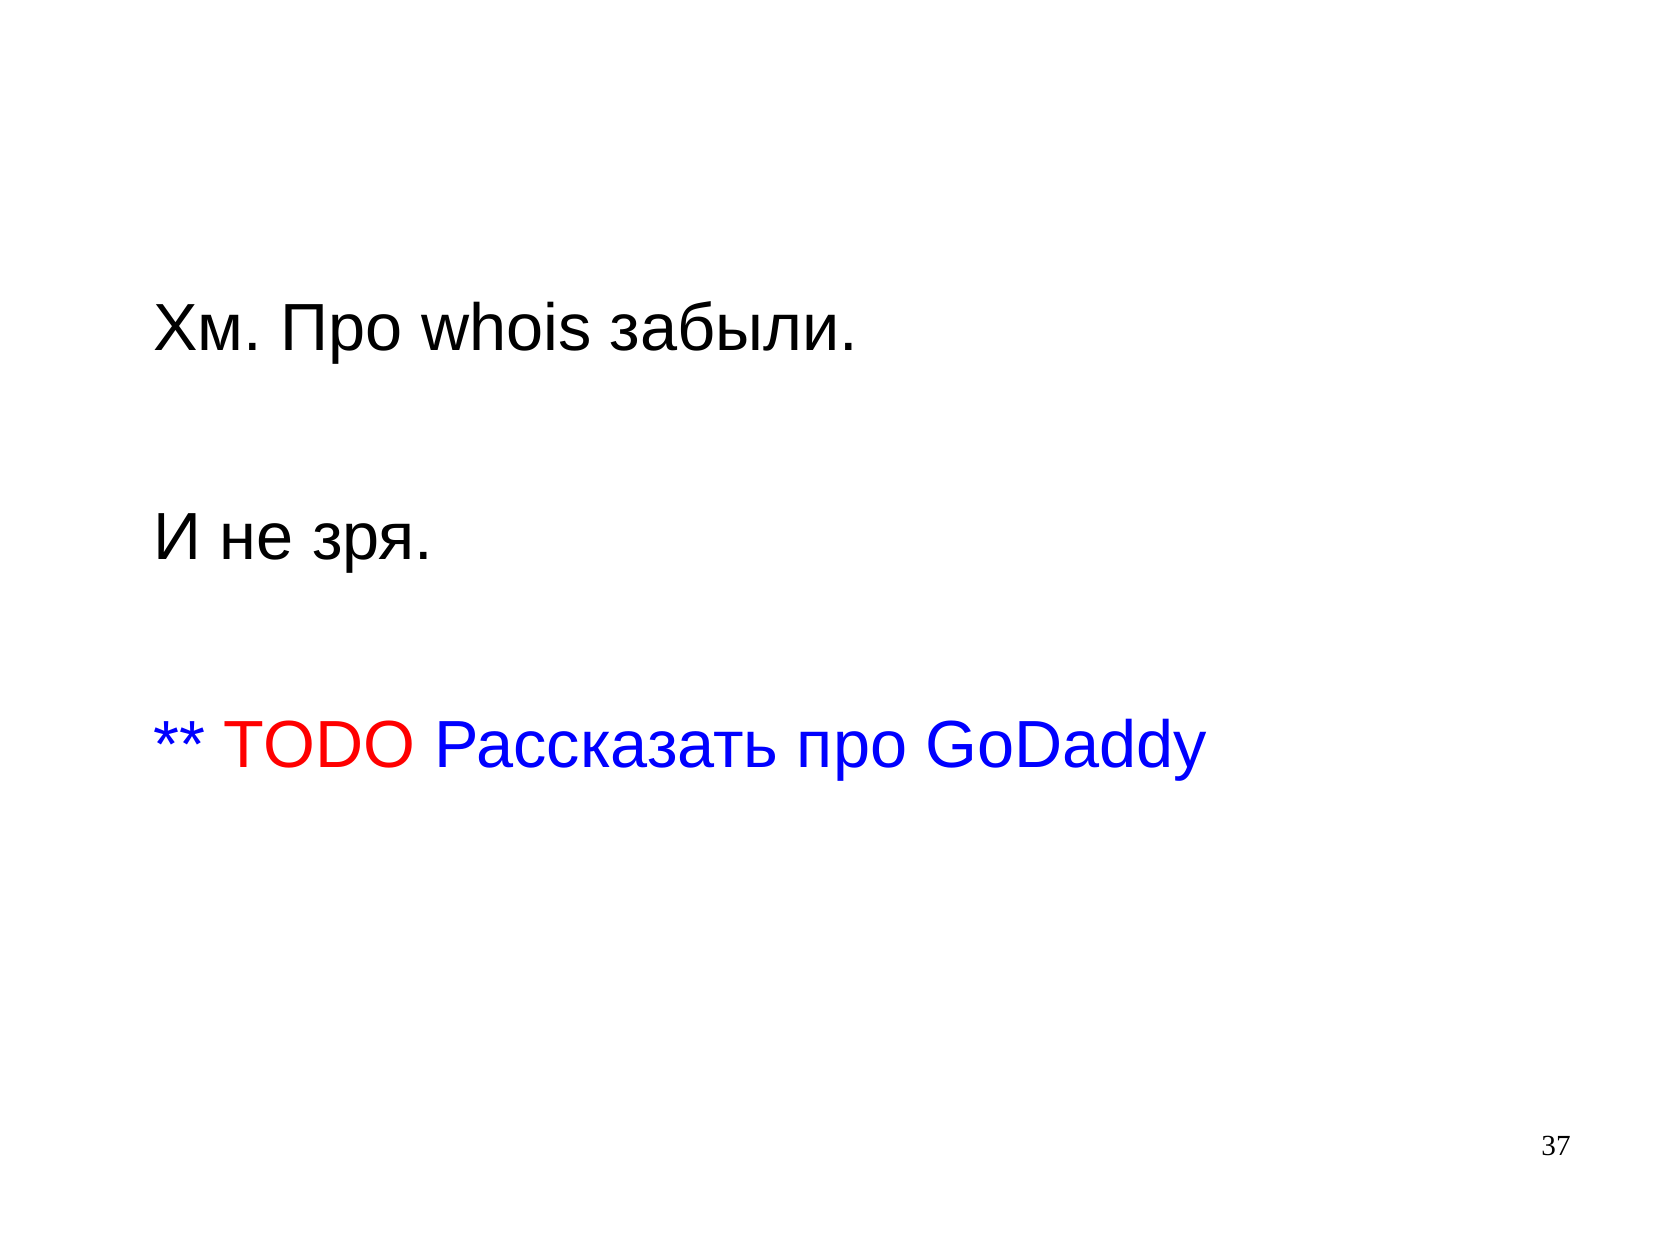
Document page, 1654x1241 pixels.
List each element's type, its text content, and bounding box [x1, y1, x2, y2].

list Хм. Про whois забыли. И не зря. ** TODO Рассказать про GoDaddy [82, 290, 1571, 1109]
